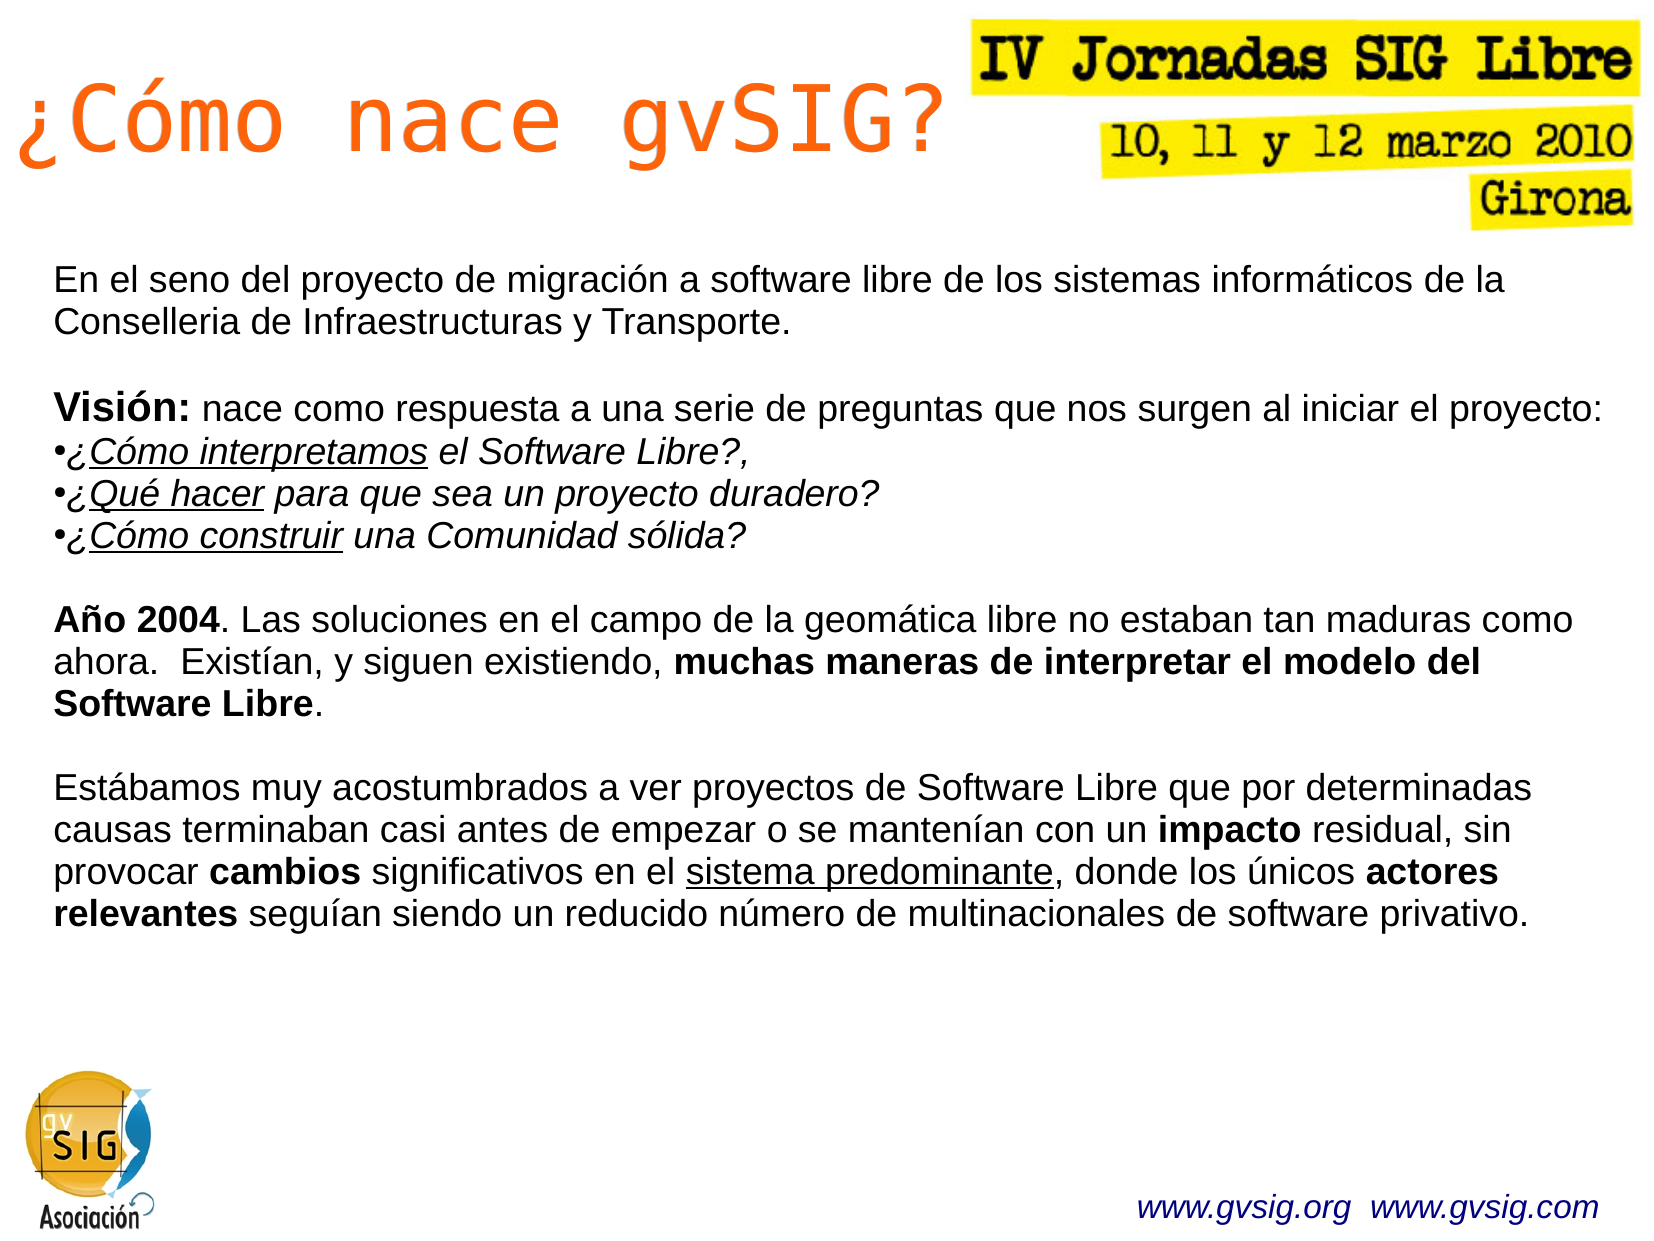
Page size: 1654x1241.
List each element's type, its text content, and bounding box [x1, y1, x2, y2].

text_box En el seno del proyecto de migración a software libre de los sistemas informáticos de la Conselleria de Infraestructuras y Transporte. Visión: nace como respuesta a una serie de preguntas que nos surgen al iniciar el proyecto: ¿Cómo interpretamos el Software Libre?, ¿Qué hacer para que sea un proyecto duradero? ¿Cómo construir una Comunidad sólida? Año 2004. Las soluciones en el campo de la geomática libre no estaban tan maduras como ahora. Existían, y siguen existiendo, muchas maneras de interpretar el modelo del Software Libre. Estábamos muy acostumbrados a ver proyectos de Software Libre que por determinadas causas terminaban casi antes de empezar o se mantenían con un impacto residual, sin provocar cambios significativos en el sistema predominante, donde los únicos actores relevantes seguían siendo un reducido número de multinacionales de software privativo. [38, 208, 1636, 1061]
text_box ¿Cómo nace gvSIG? [0, 59, 1188, 181]
picture [956, 0, 1654, 276]
picture [0, 1062, 178, 1241]
